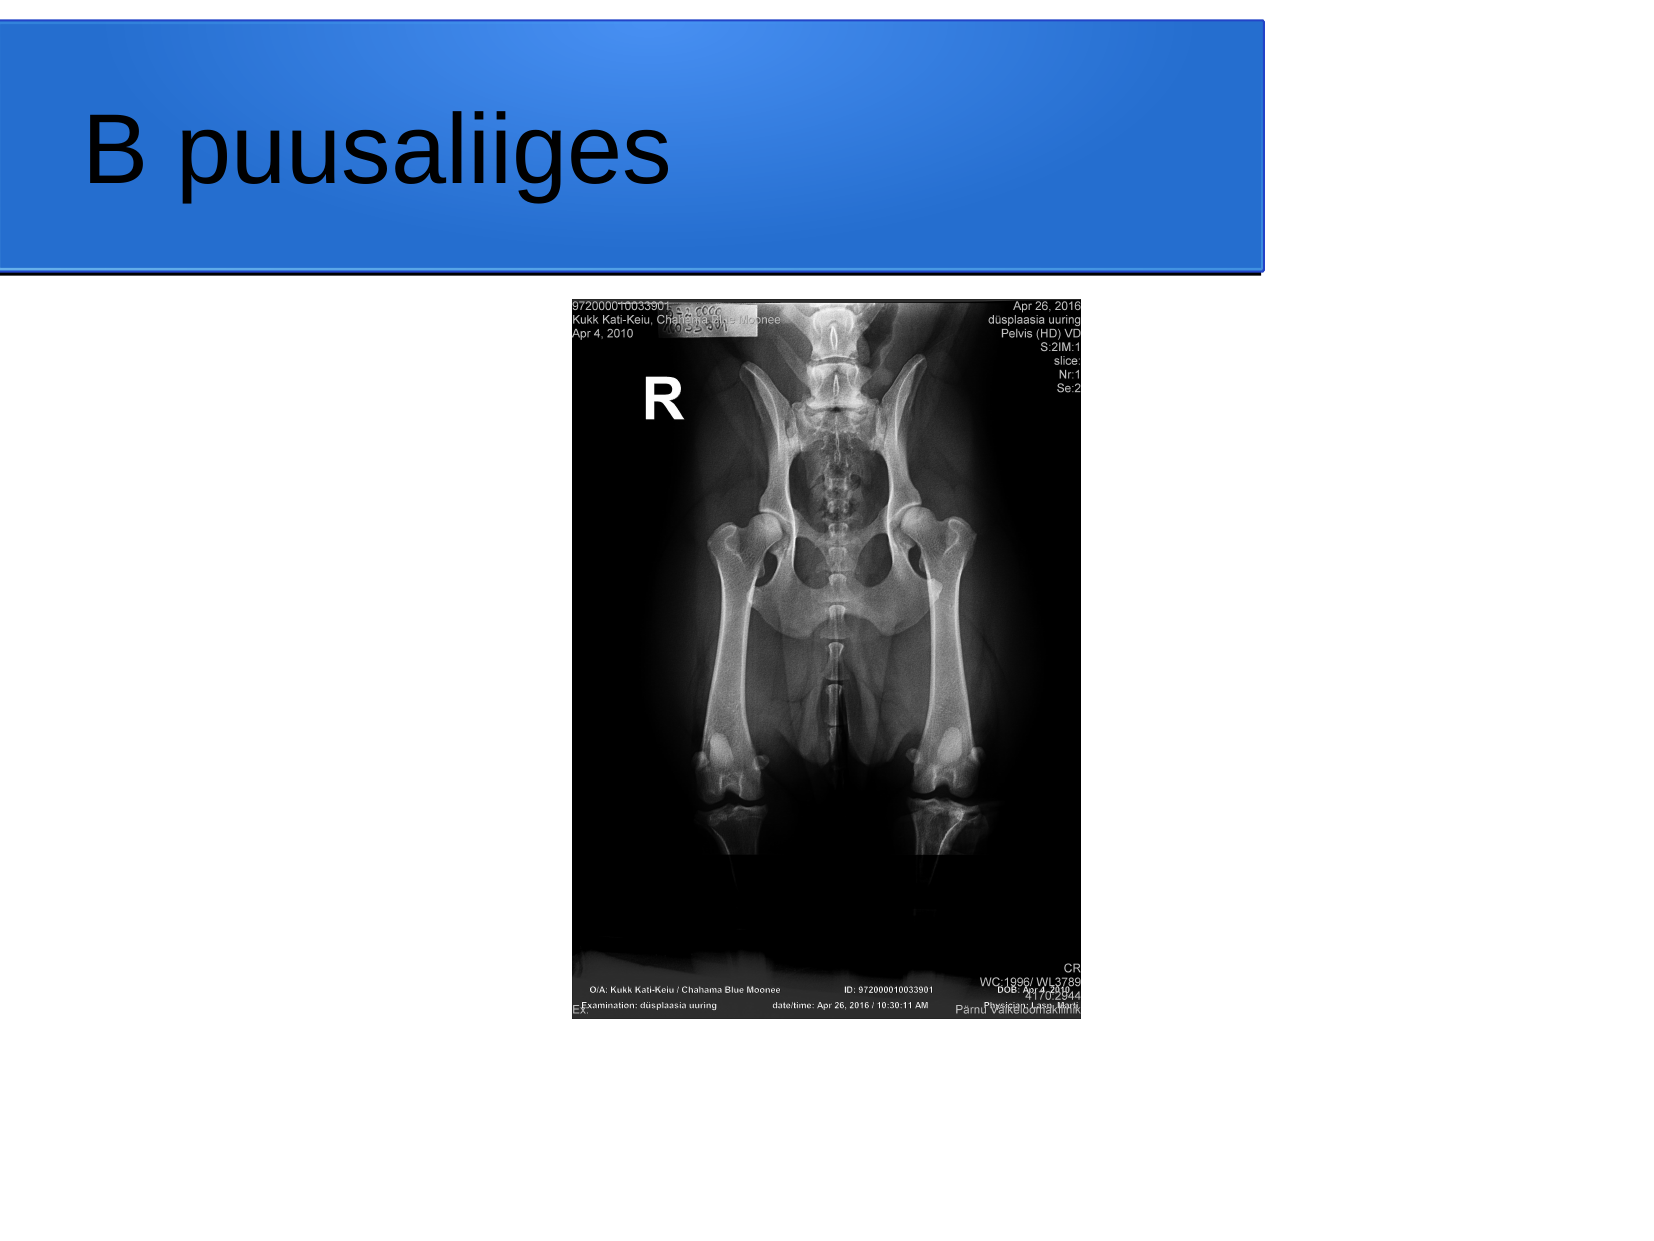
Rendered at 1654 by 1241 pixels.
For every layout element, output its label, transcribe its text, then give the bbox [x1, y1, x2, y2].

title B puusaliiges [82, 47, 1235, 252]
picture [572, 299, 1081, 1019]
